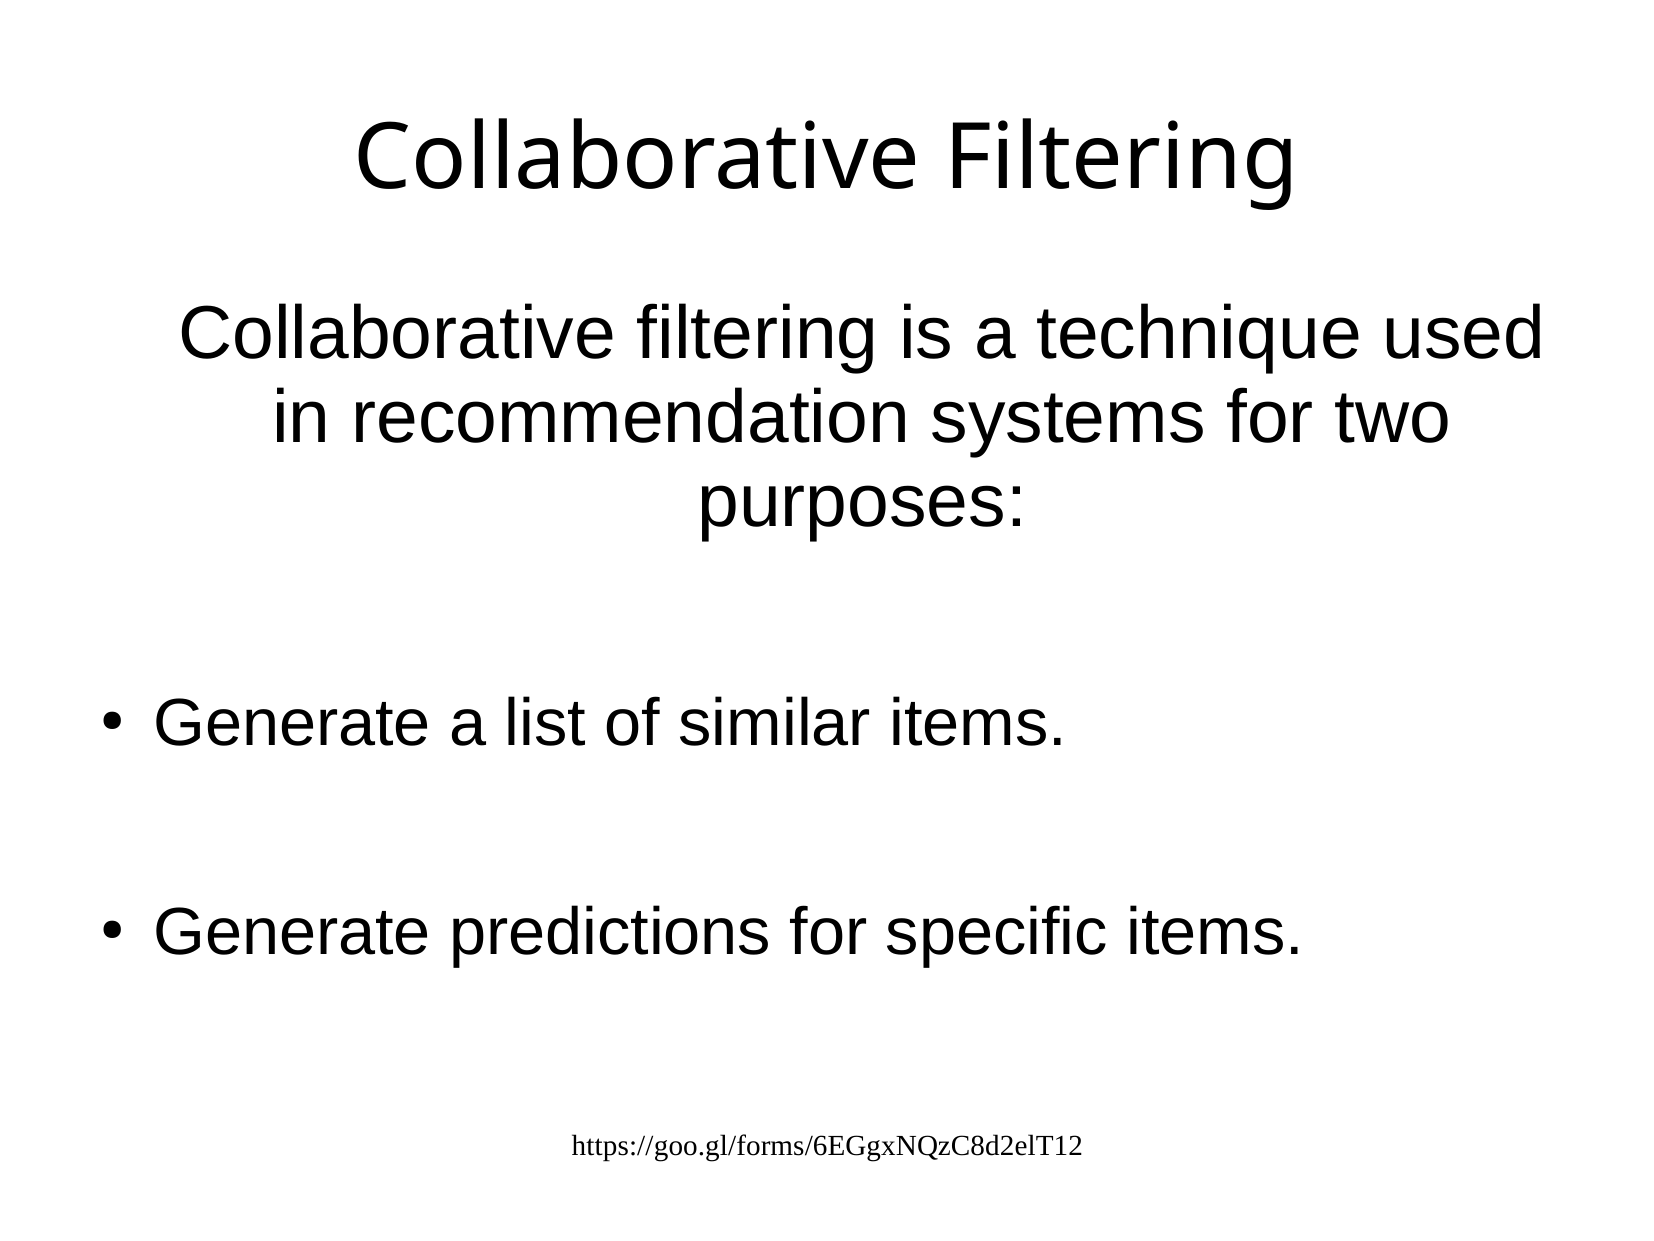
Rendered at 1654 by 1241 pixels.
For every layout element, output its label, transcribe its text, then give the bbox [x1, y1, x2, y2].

list Collaborative filtering is a technique used in recommendation systems for two purposes: Generate a list of similar items. Generate predictions for specific items. [82, 290, 1571, 1010]
title Collaborative Filtering [82, 49, 1571, 257]
